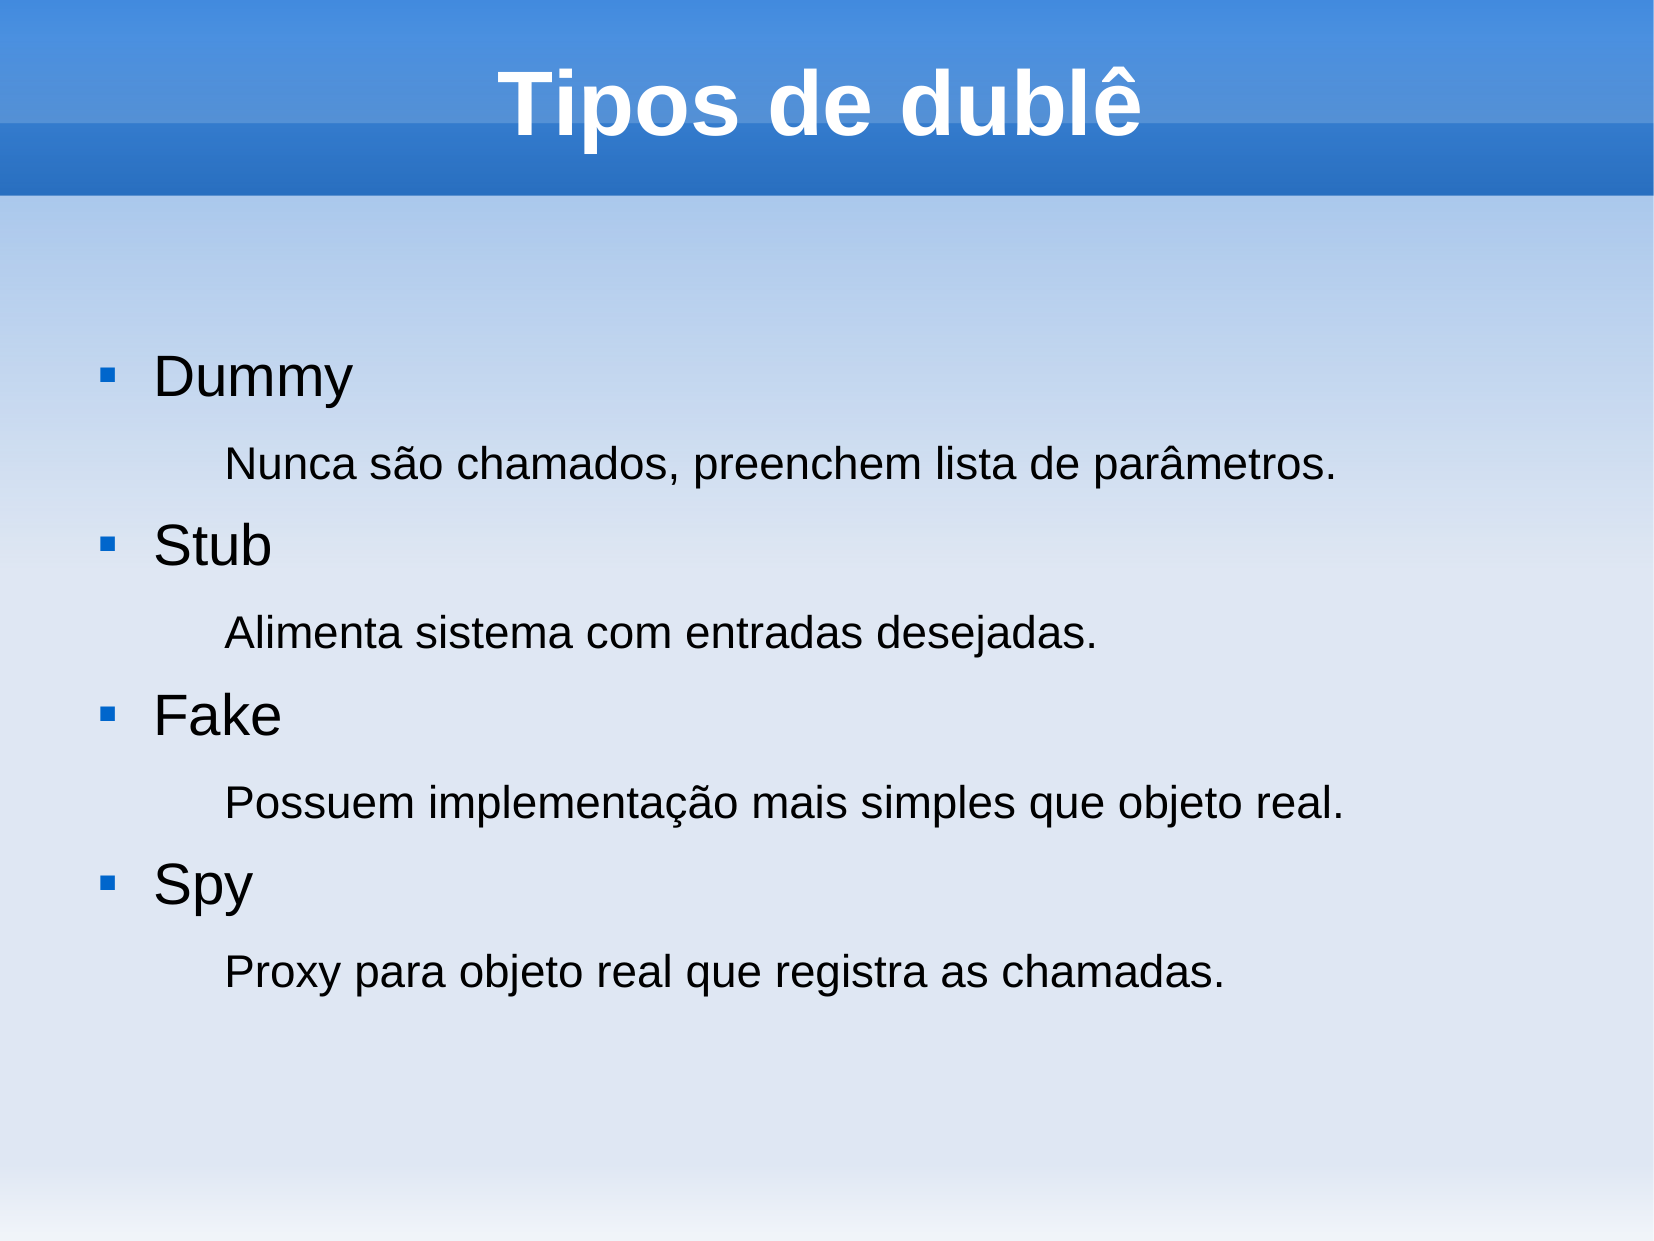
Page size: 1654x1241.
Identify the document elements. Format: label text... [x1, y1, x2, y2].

picture [0, 0, 1654, 1241]
title Tipos de dublê [76, 0, 1565, 208]
list Dummy Nunca são chamados, preenchem lista de parâmetros. Stub Alimenta sistema com entradas desejadas. Fake Possuem implementação mais simples que objeto real. Spy Proxy para objeto real que registra as chamadas. [82, 254, 1571, 1073]
